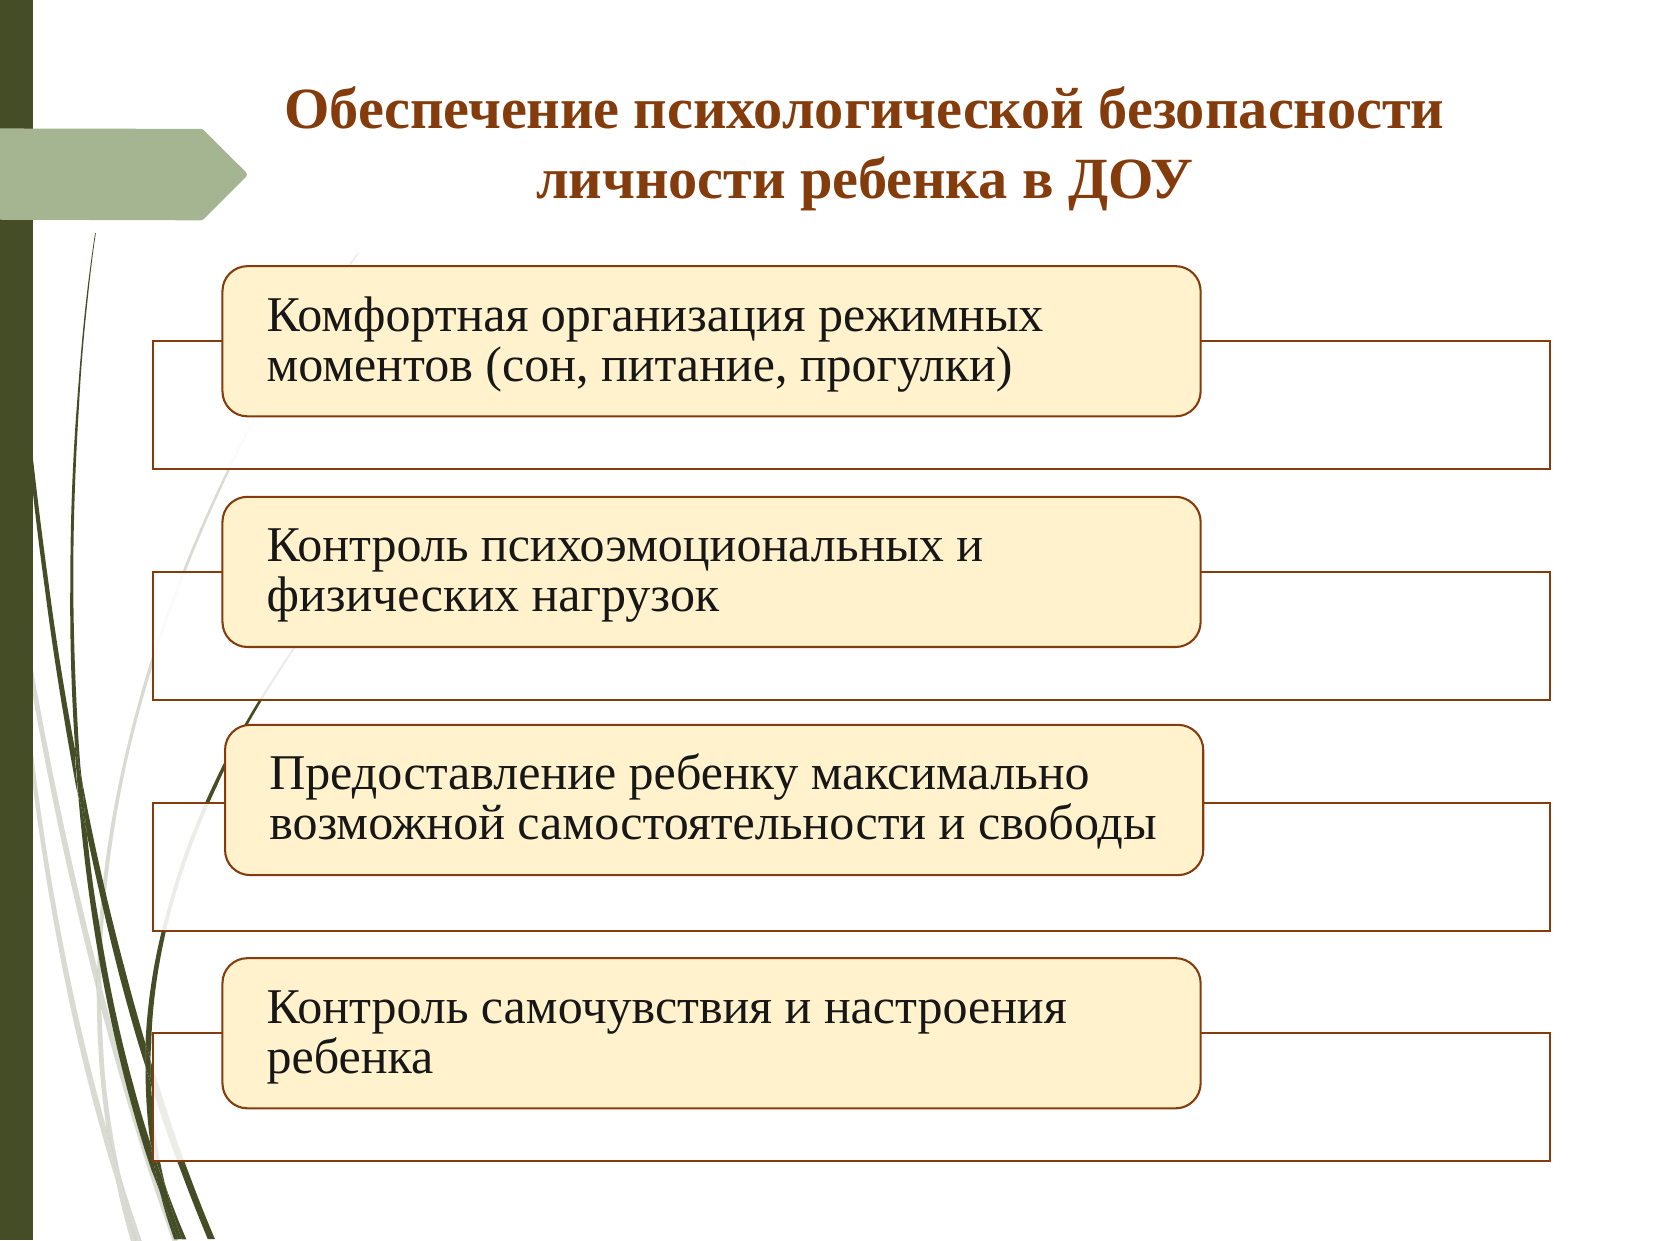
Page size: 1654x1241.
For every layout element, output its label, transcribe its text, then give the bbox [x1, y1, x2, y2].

text_box Предоставление ребенку максимально возможной самостоятельности и свободы [225, 724, 1204, 876]
text_box Контроль психоэмоциональных и физических нагрузок [222, 496, 1201, 648]
text_box Контроль самочувствия и настроения ребенка [222, 958, 1201, 1109]
text_box [153, 572, 1550, 700]
title Обеспечение психологической безопасности личности ребенка в ДОУ [178, 63, 1550, 257]
text_box [153, 1033, 1550, 1161]
text_box Комфортная организация режимных моментов (сон, питание, прогулки) [222, 266, 1201, 417]
text_box [153, 803, 1550, 931]
text_box [153, 341, 1550, 469]
